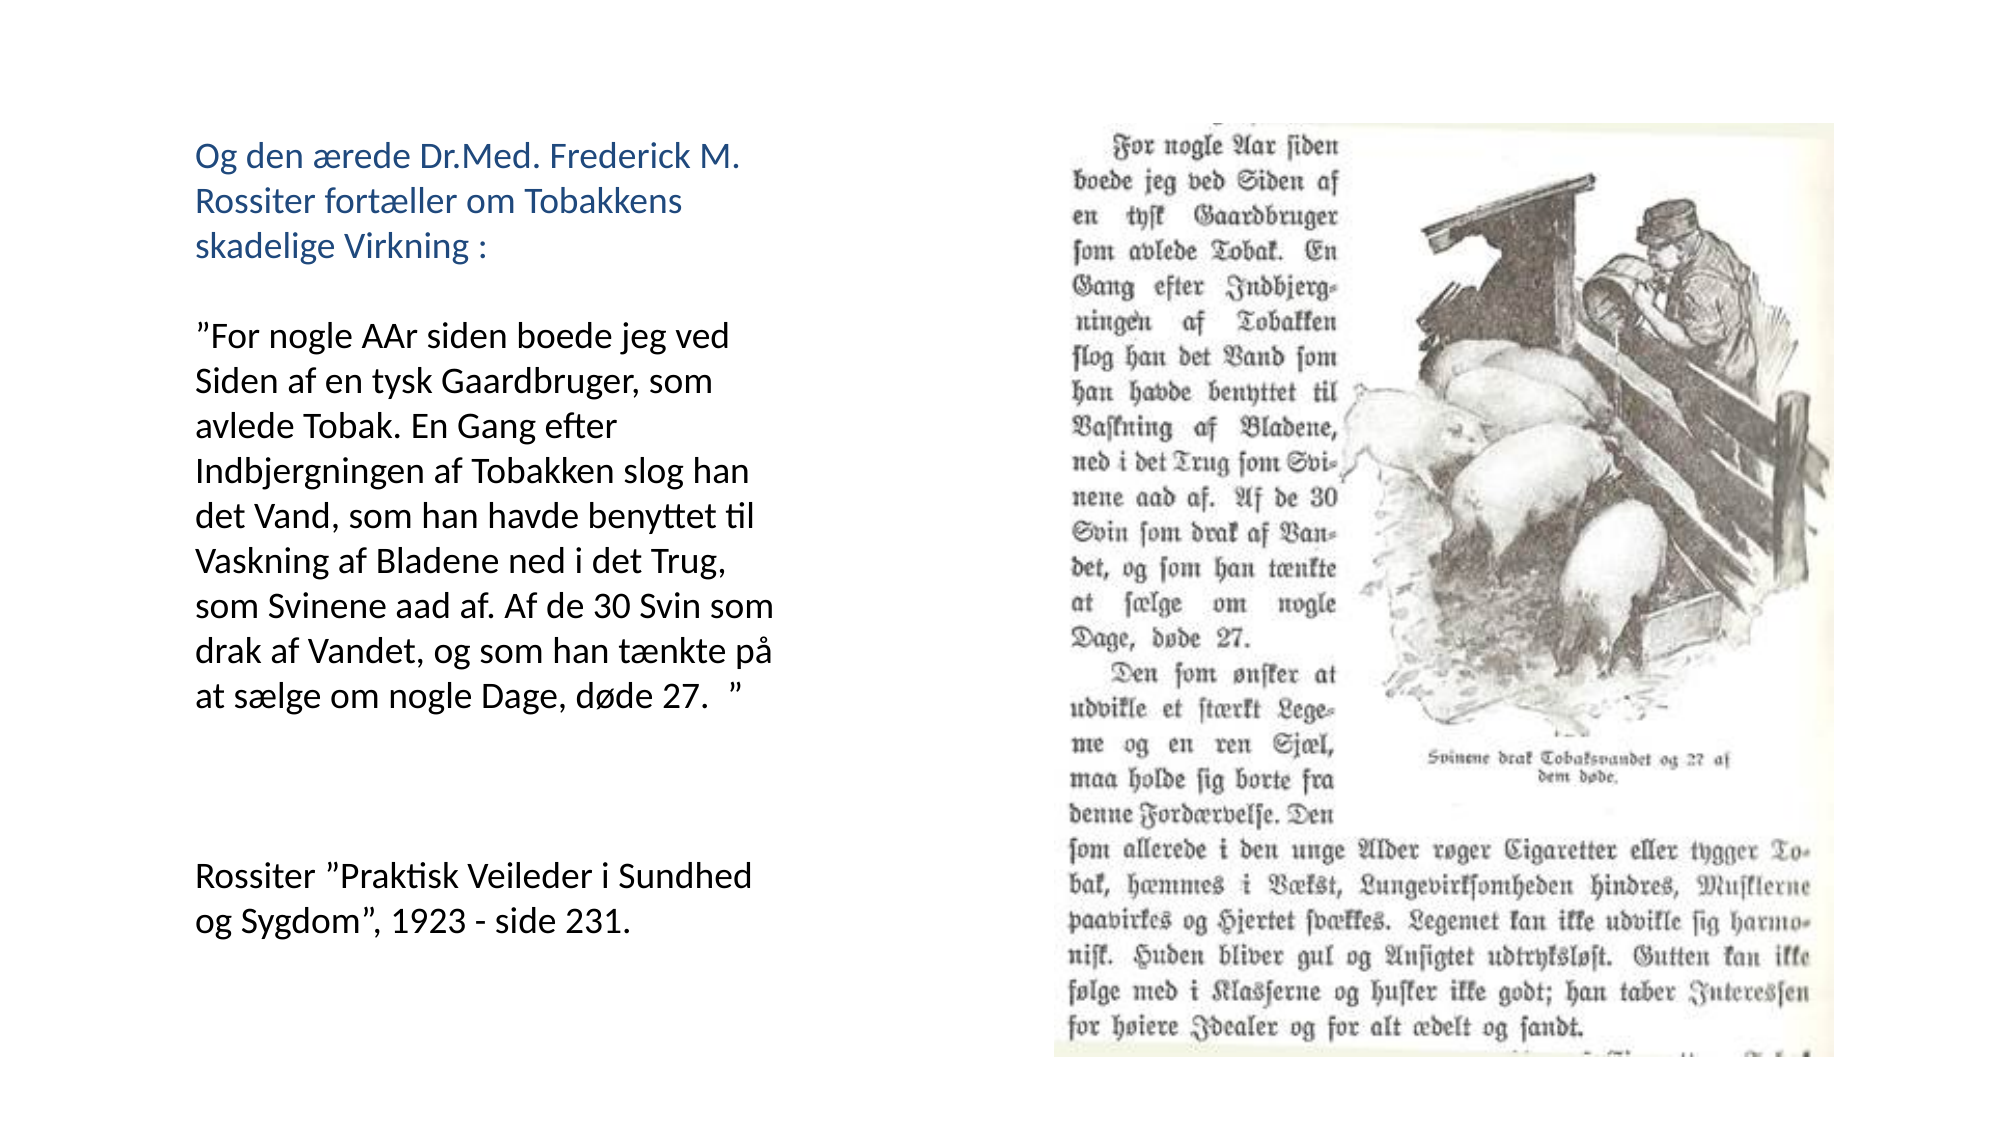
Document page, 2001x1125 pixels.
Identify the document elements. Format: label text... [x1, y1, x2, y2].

text_box Og den ærede Dr.Med. Frederick M. Rossiter fortæller om Tobakkens skadelige Virkning : ”For nogle AAr siden boede jeg ved Siden af en tysk Gaardbruger, som avlede Tobak. En Gang efter Indbjergningen af Tobakken slog han det Vand, som han havde benyttet til Vaskning af Bladene ned i det Trug, som Svinene aad af. Af de 30 Svin som drak af Vandet, og som han tænkte på at sælge om nogle Dage, døde 27. ” Rossiter ”Praktisk Veileder i Sundhed og Sygdom”, 1923 - side 231. [180, 124, 813, 994]
picture [1054, 123, 1834, 1057]
